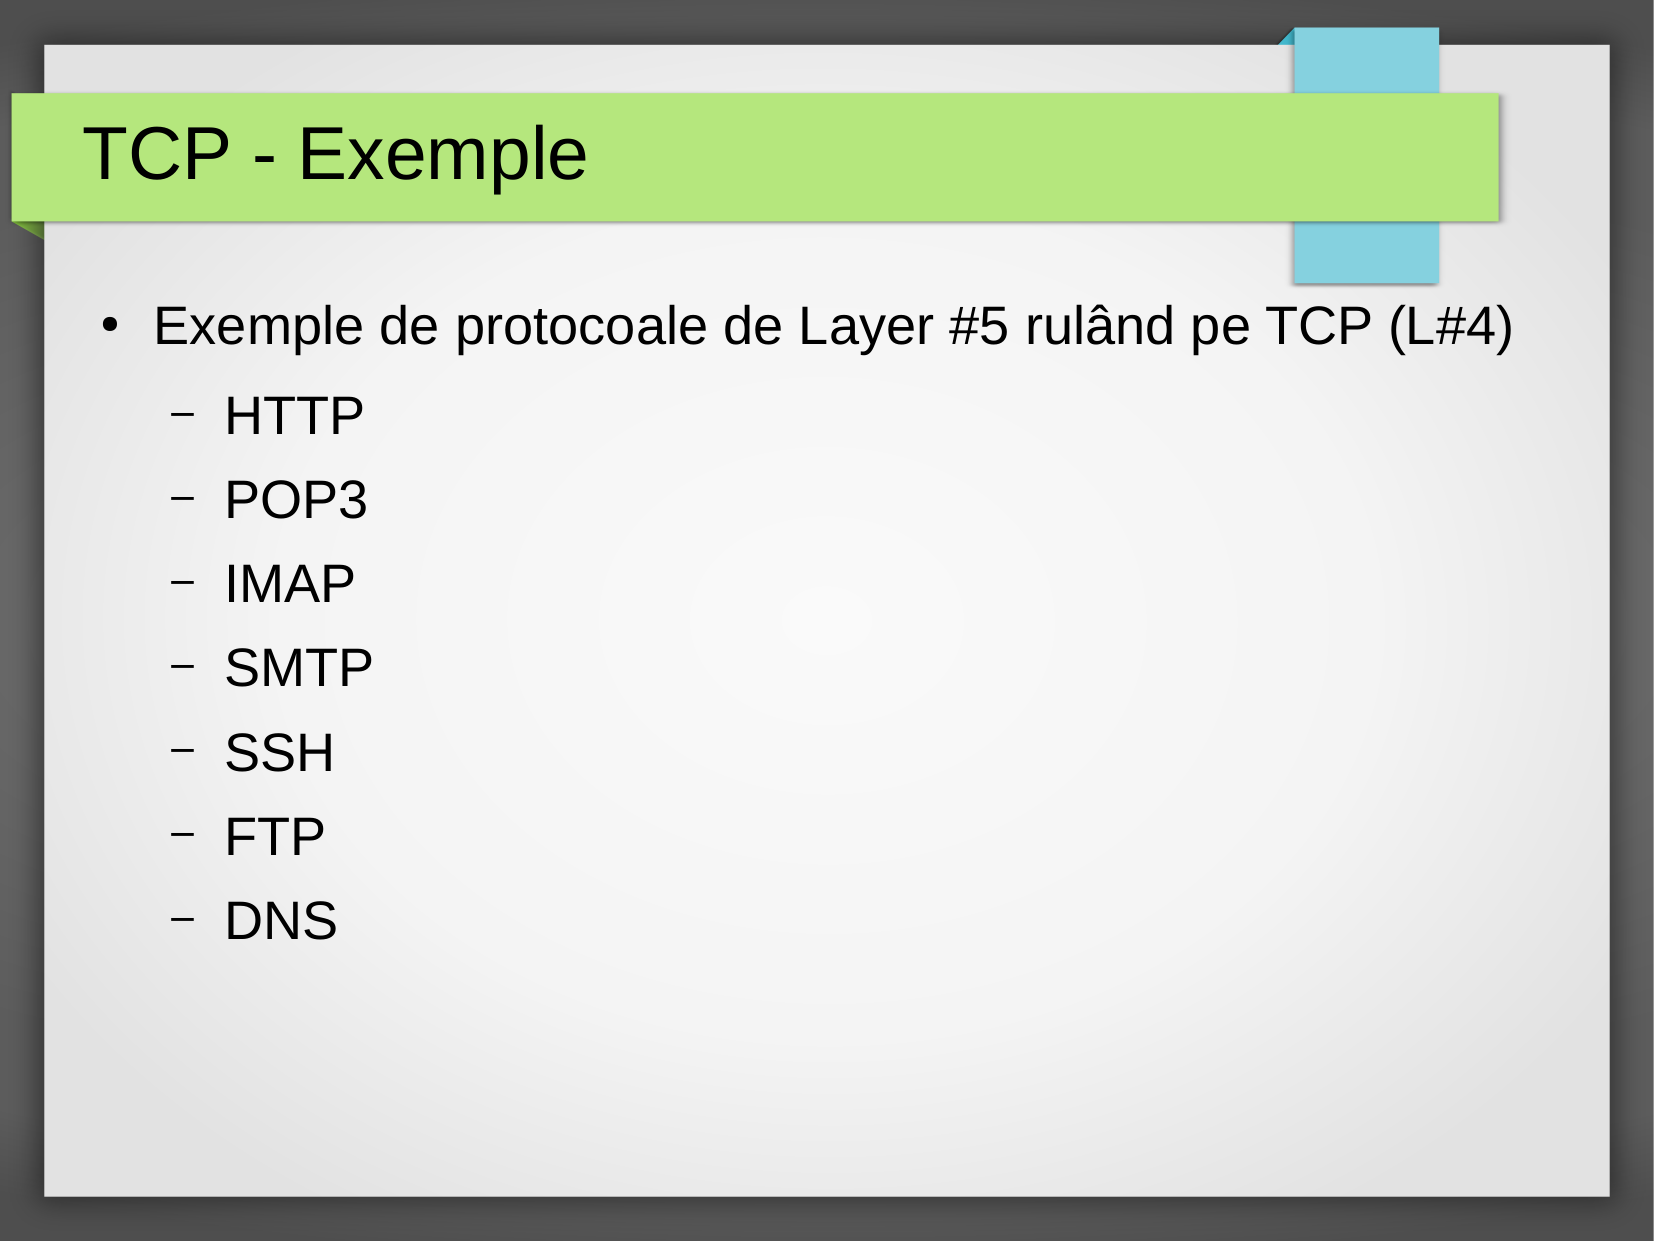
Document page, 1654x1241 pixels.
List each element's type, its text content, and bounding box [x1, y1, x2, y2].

title TCP - Exemple [82, 94, 1264, 213]
list Exemple de protocoale de Layer #5 rulând pe TCP (L#4) HTTP POP3 IMAP SMTP SSH FTP DNS [82, 295, 1571, 1015]
picture [0, 0, 1654, 1241]
